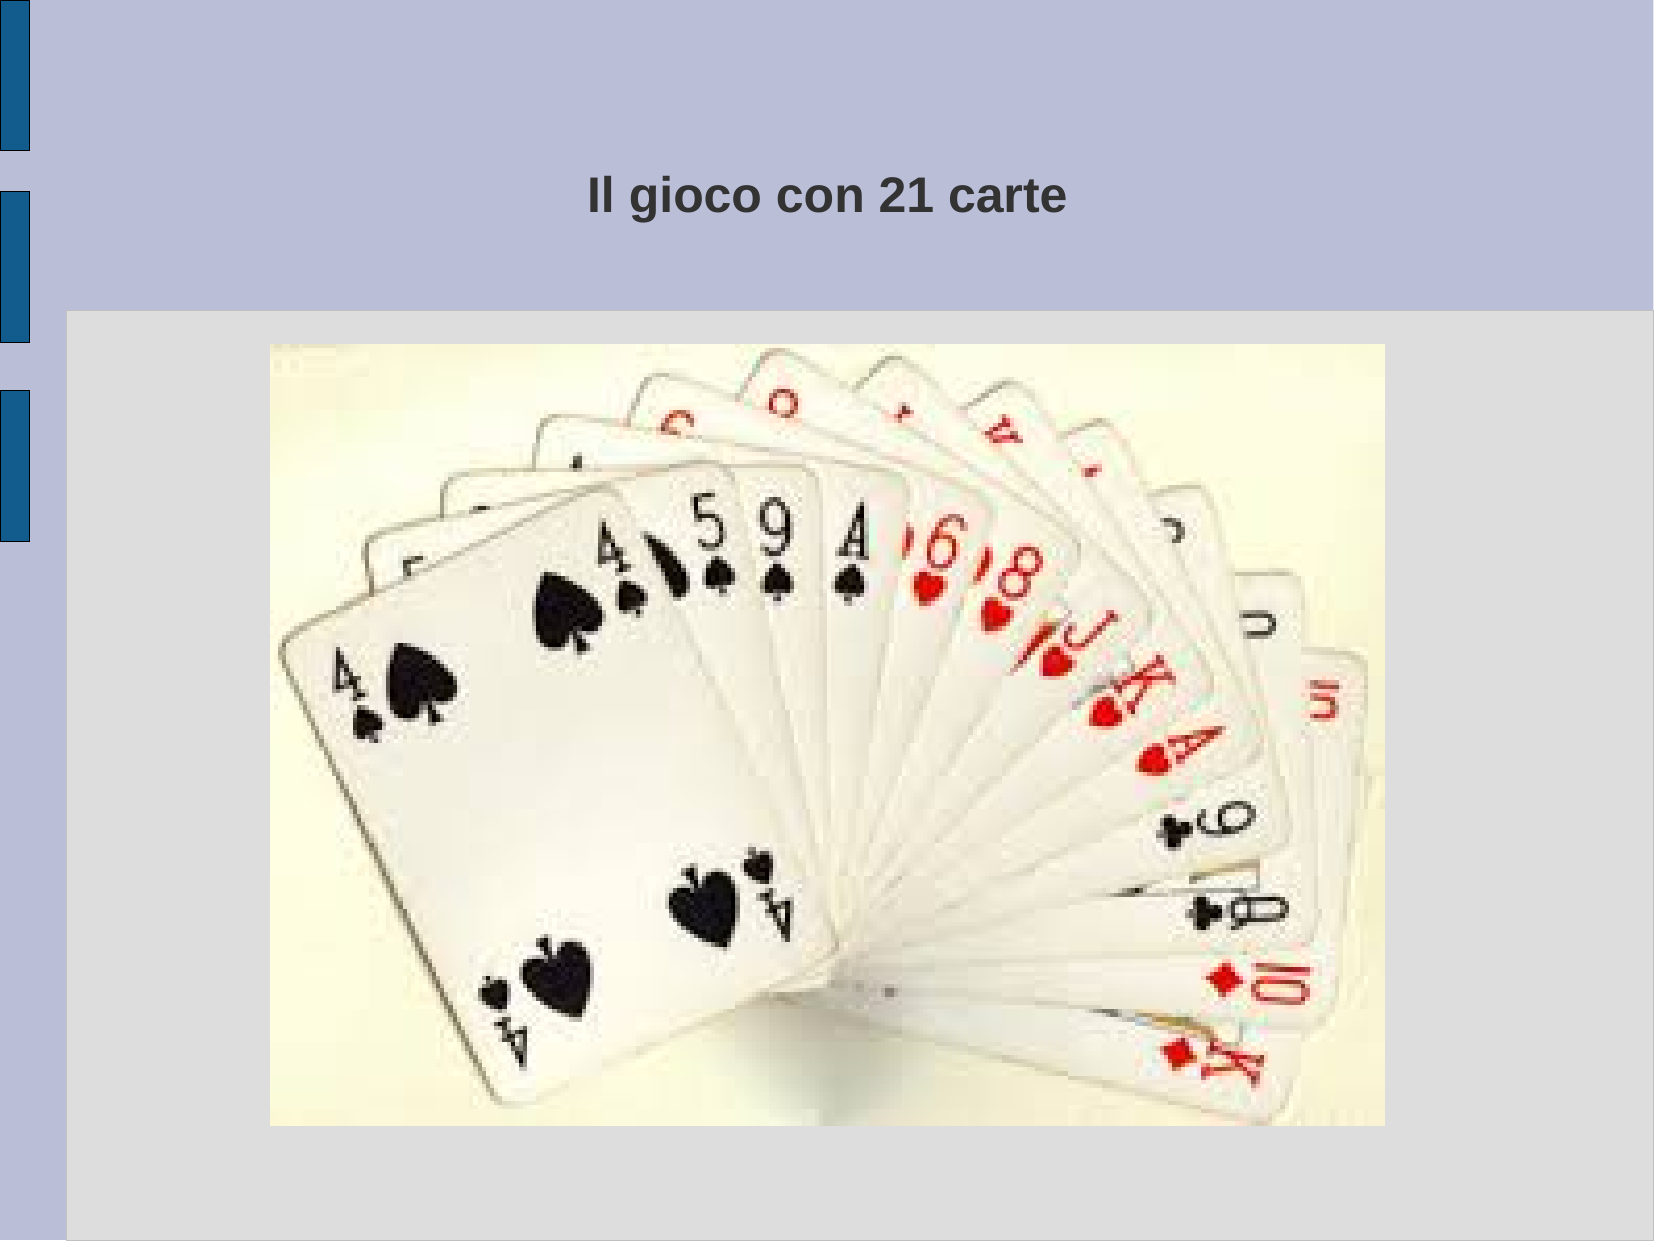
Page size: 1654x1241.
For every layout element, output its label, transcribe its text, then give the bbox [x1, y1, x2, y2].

title Il gioco con 21 carte [121, 91, 1534, 299]
picture [270, 344, 1385, 1126]
